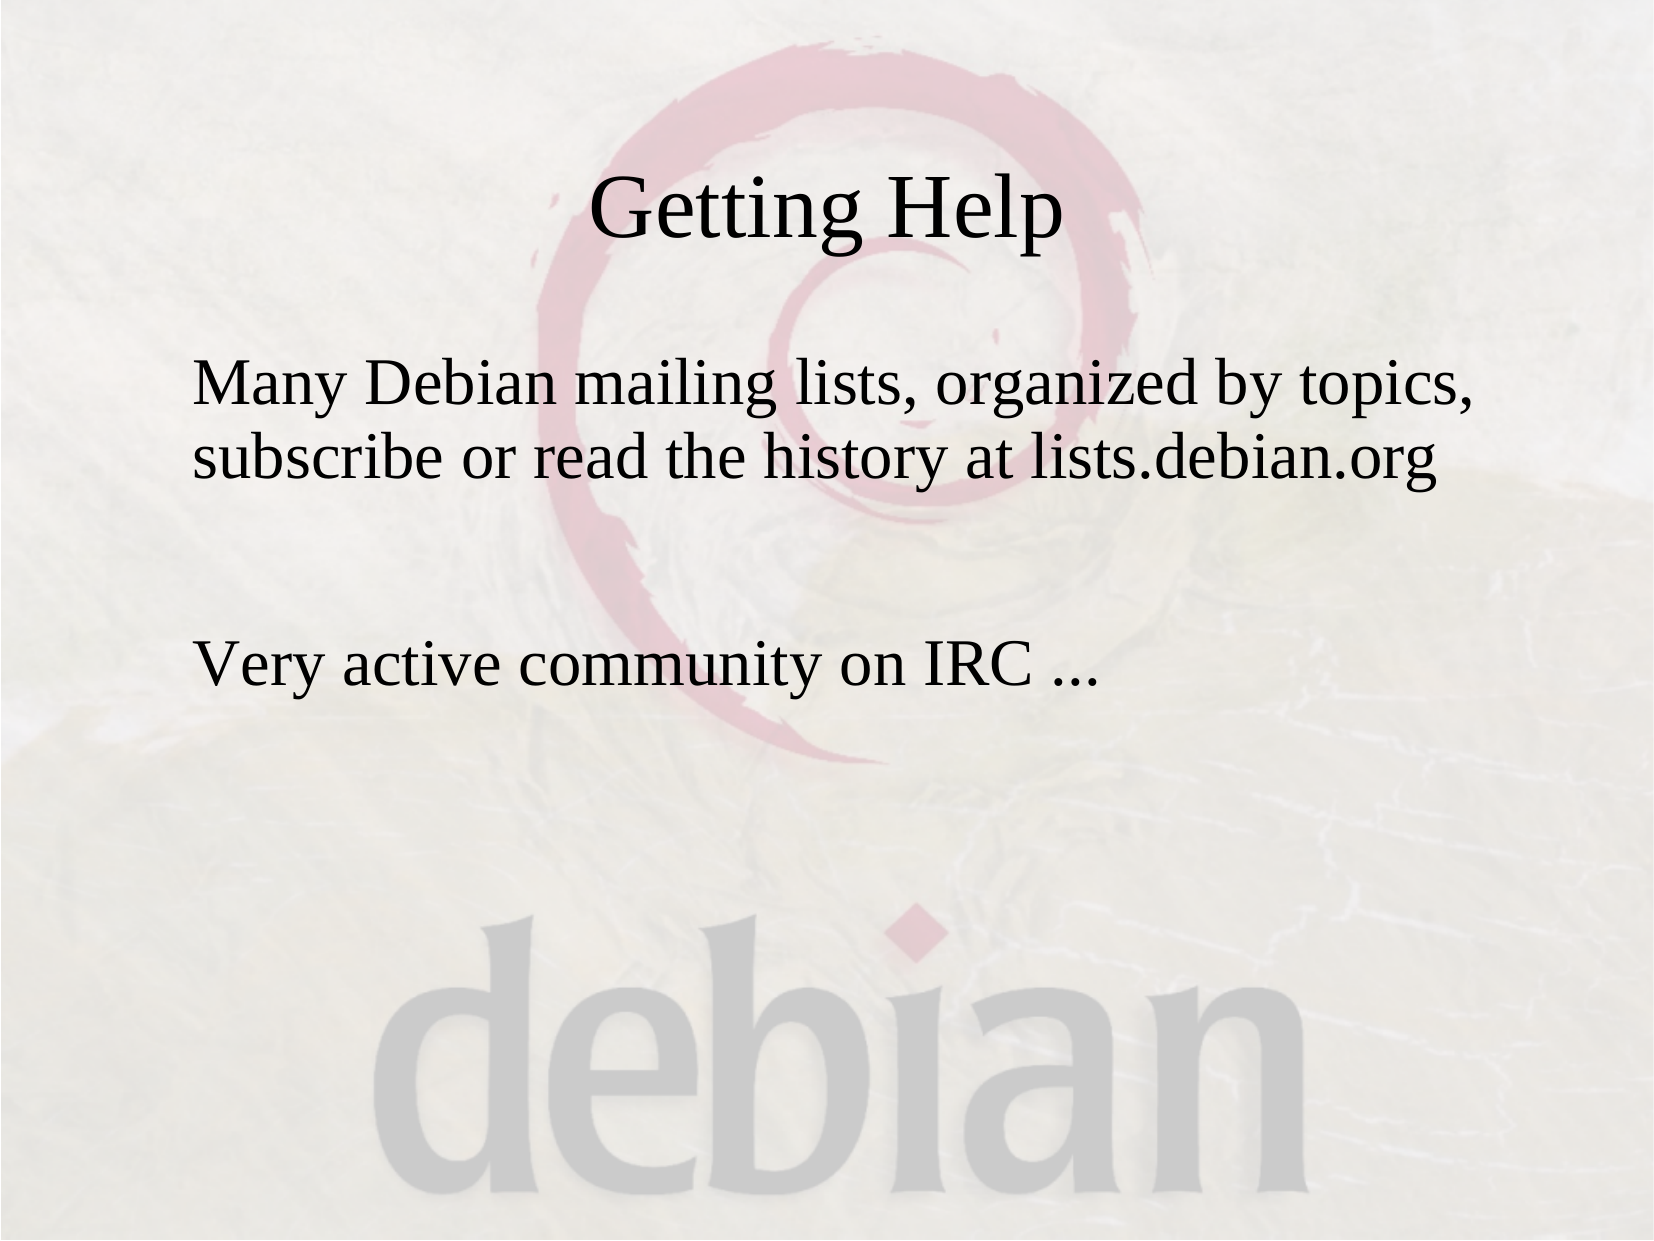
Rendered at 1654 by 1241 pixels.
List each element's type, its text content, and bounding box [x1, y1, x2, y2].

picture [1, 0, 1654, 1240]
title Getting Help [121, 102, 1534, 310]
list Many Debian mailing lists, organized by topics, subscribe or read the history at lists.debian.org Very active community on IRC ... [121, 344, 1534, 1064]
